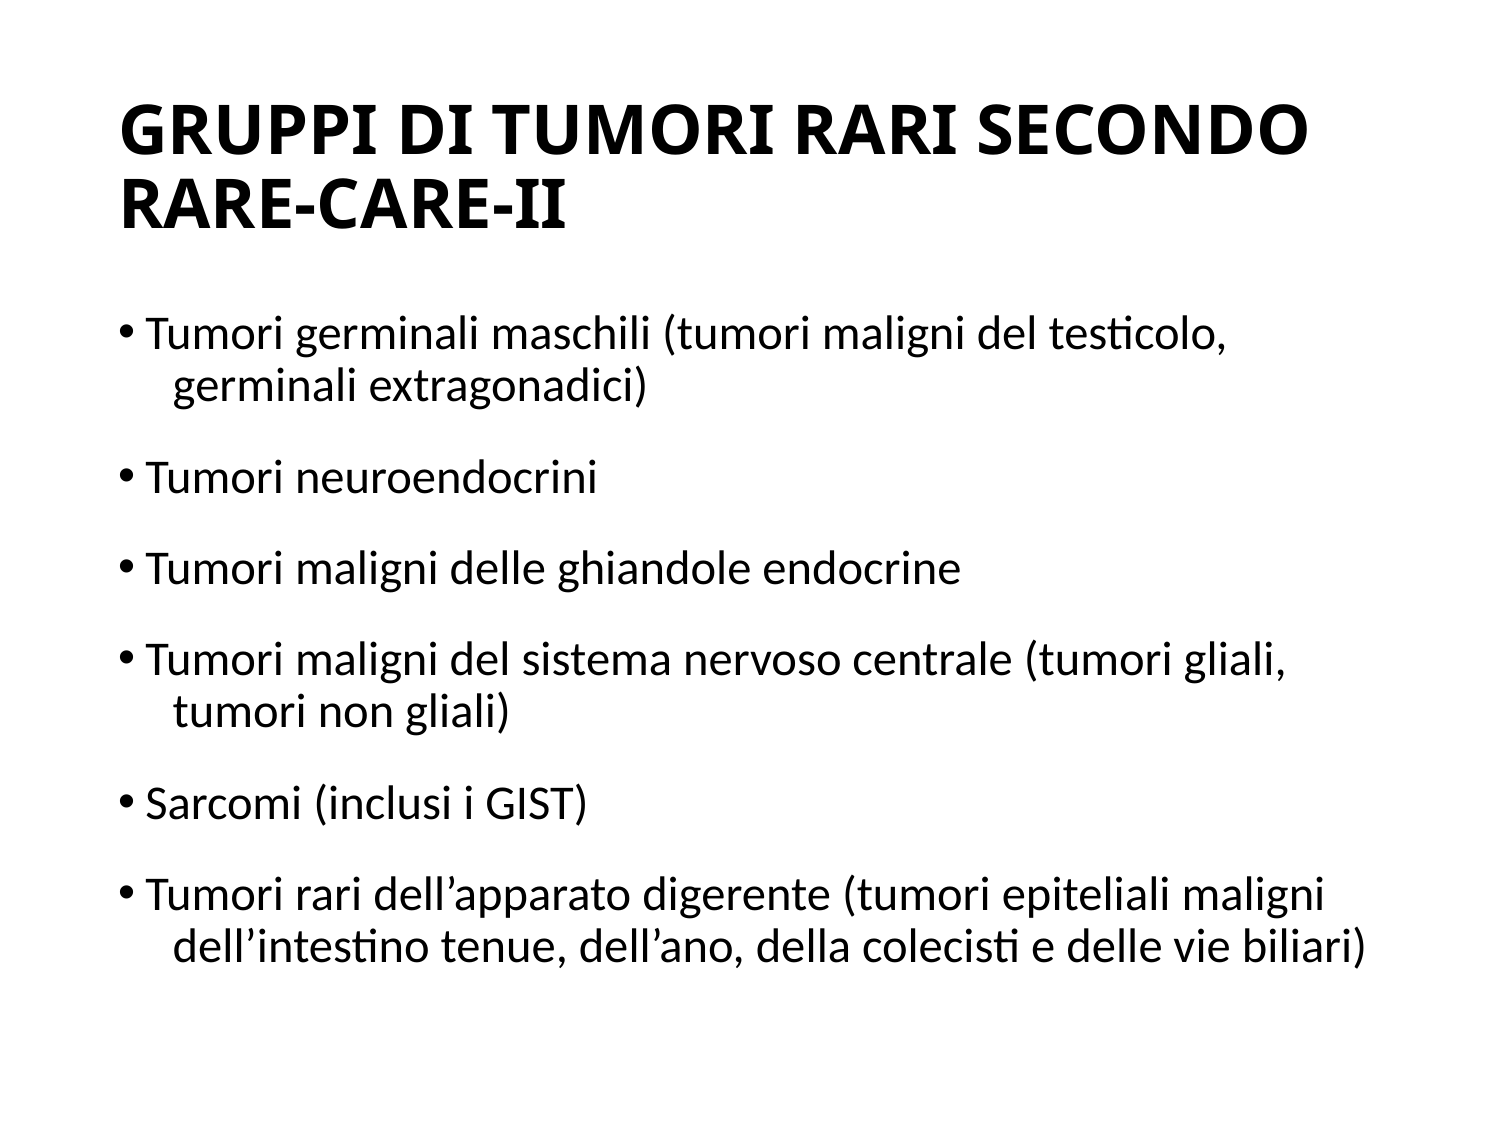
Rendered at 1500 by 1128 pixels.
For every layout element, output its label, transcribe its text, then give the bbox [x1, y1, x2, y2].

list Tumori germinali maschili (tumori maligni del testicolo, germinali extragonadici) Tumori neuroendocrini Tumori maligni delle ghiandole endocrine Tumori maligni del sistema nervoso centrale (tumori gliali, tumori non gliali) Sarcomi (inclusi i GIST) Tumori rari dell’apparato digerente (tumori epiteliali maligni dell’intestino tenue, dell’ano, della colecisti e delle vie biliari) [103, 300, 1397, 1016]
title GRUPPI DI TUMORI RARI SECONDO RARE-CARE-II [103, 60, 1397, 279]
